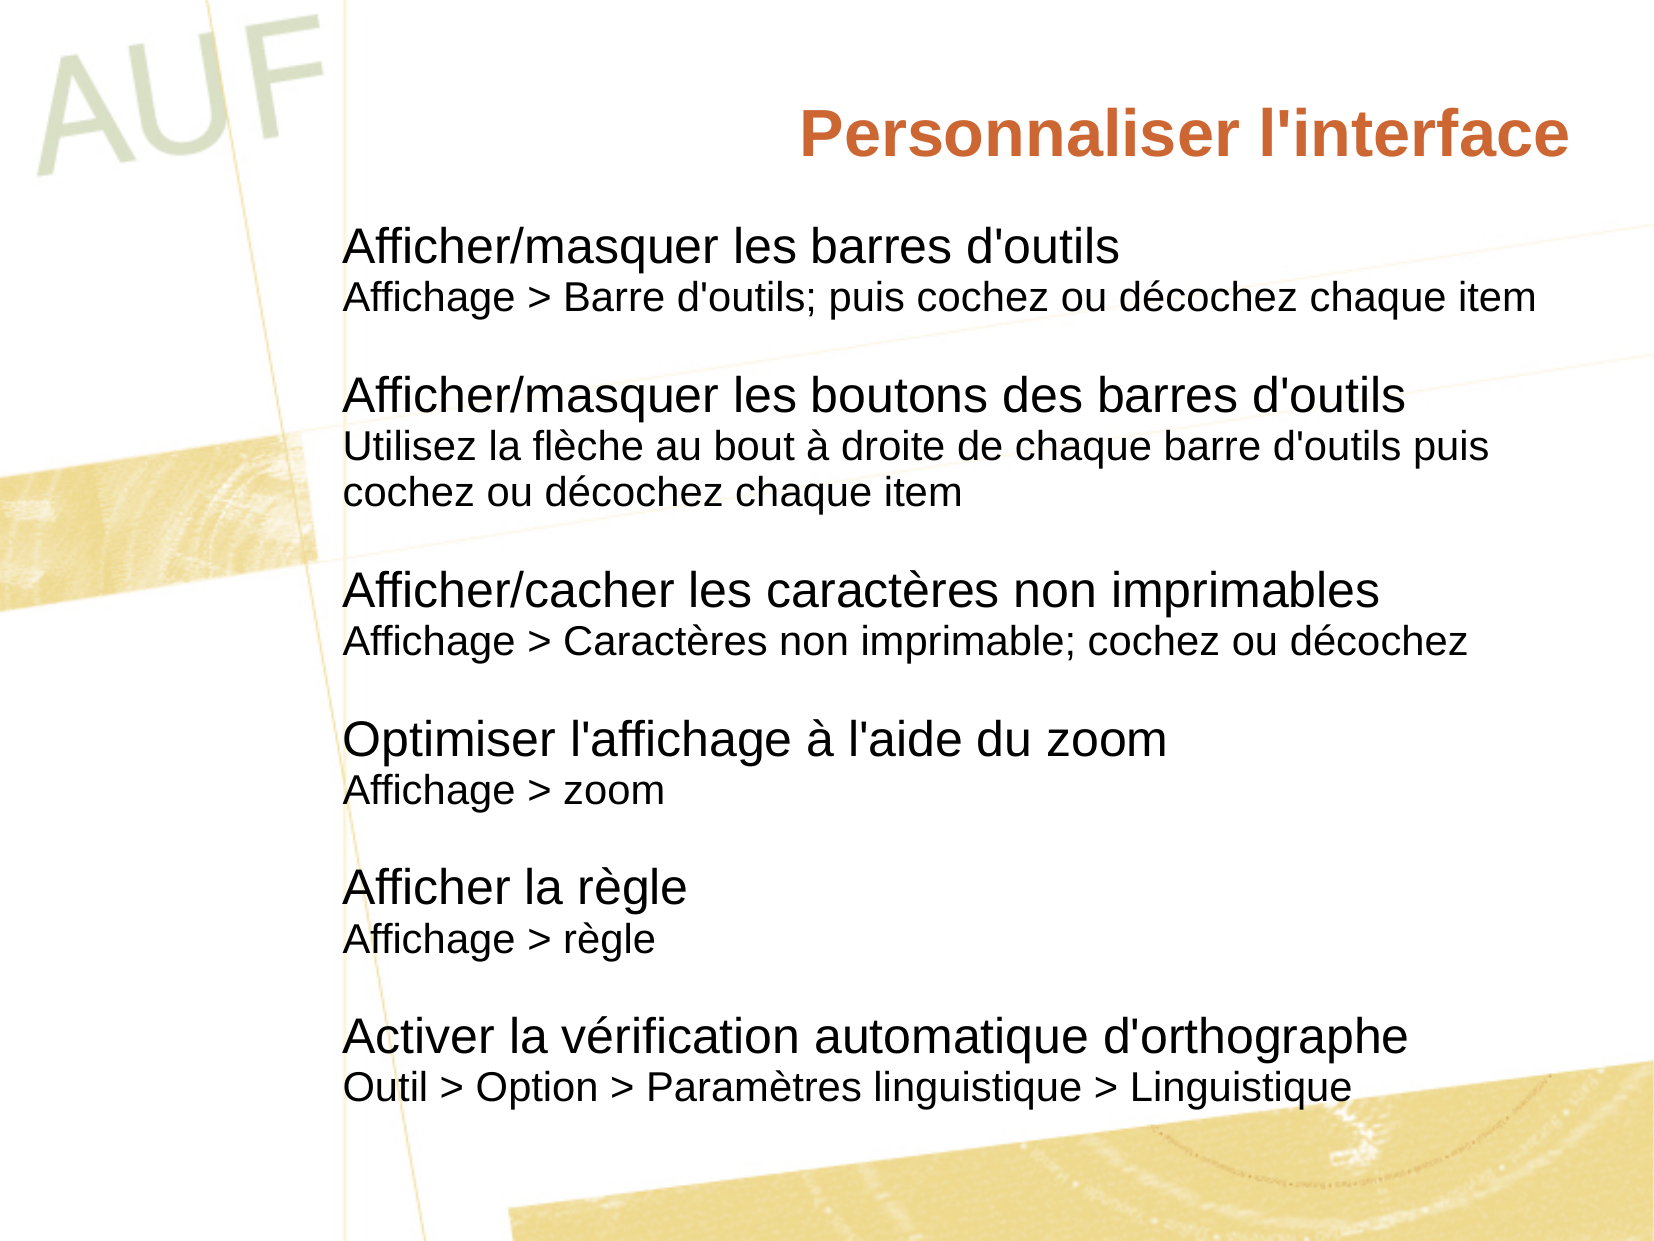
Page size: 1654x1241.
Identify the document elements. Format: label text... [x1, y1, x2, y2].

picture [0, 0, 1654, 1241]
subtitle Afficher/masquer les barres d'outils Affichage > Barre d'outils; puis cochez ou décochez chaque item Afficher/masquer les boutons des barres d'outils Utilisez la flèche au bout à droite de chaque barre d'outils puis cochez ou décochez chaque item Afficher/cacher les caractères non imprimables Affichage > Caractères non imprimable; cochez ou décochez Optimiser l'affichage à l'aide du zoom Affichage > zoom Afficher la règle Affichage > règle Activer la vérification automatique d'orthographe Outil > Option > Paramètres linguistique > Linguistique [324, 216, 1571, 1113]
title Personnaliser l'interface [324, 59, 1571, 207]
